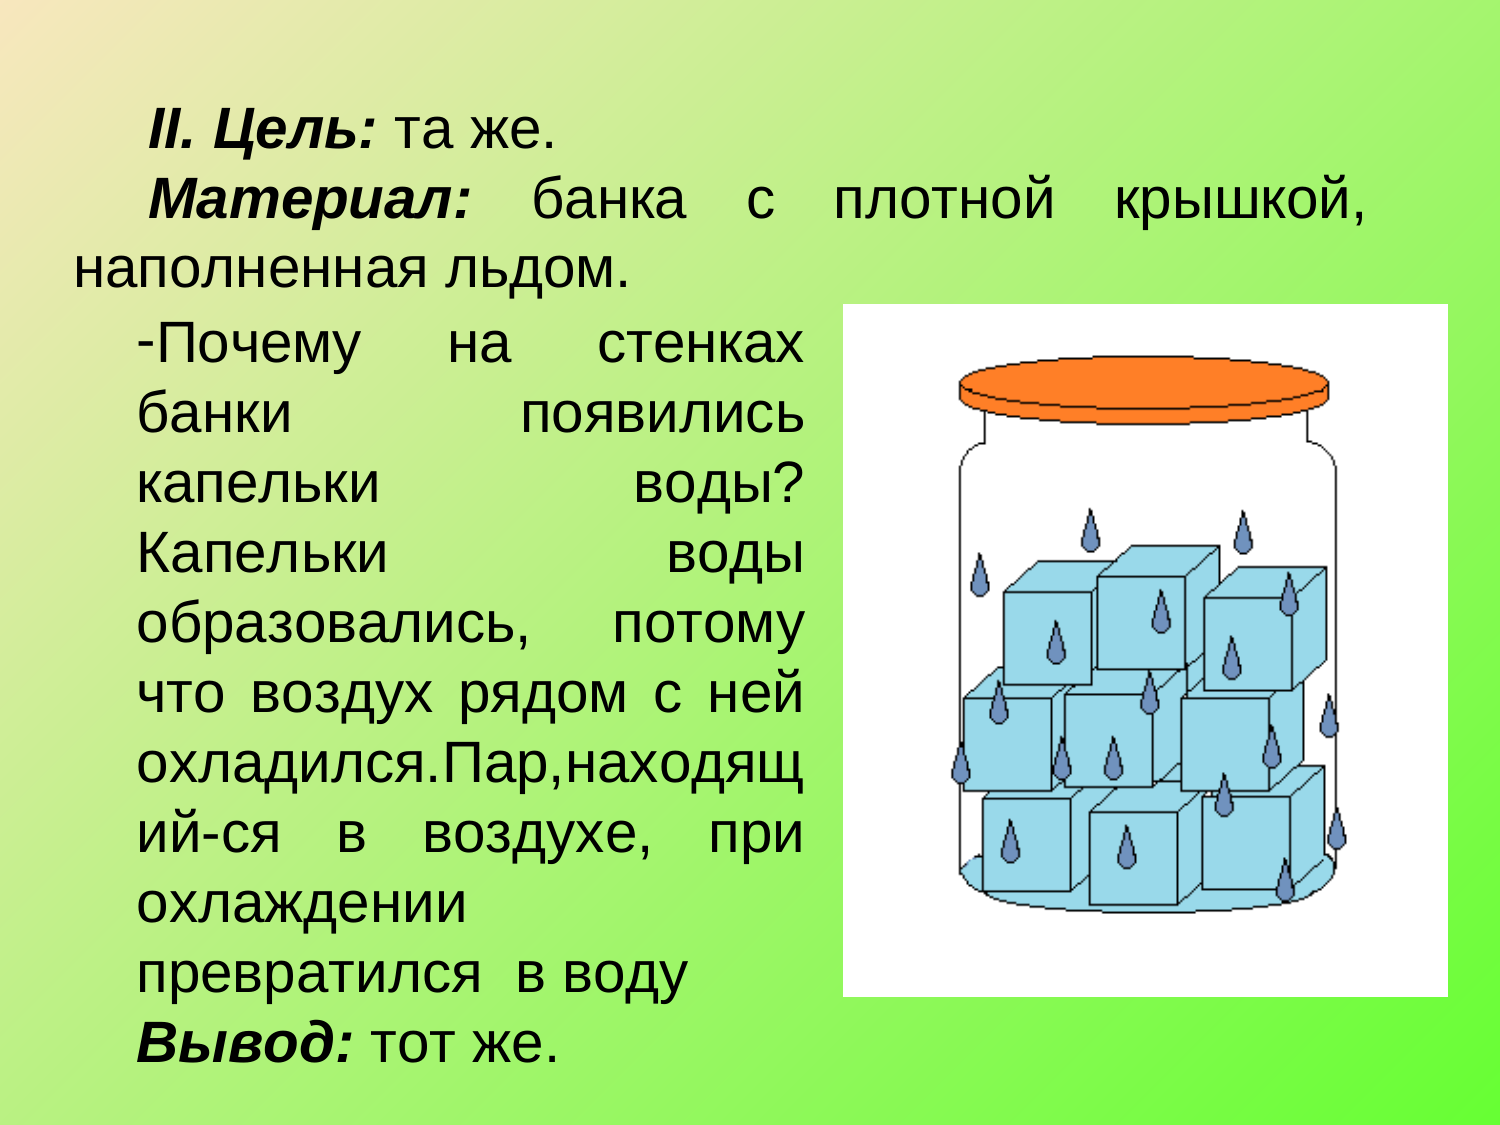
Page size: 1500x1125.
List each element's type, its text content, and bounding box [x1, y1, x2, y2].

text_box II. Цель: та же. Материал: банка с плотной крышкой, наполненная льдом. [58, 82, 1383, 308]
picture [843, 304, 1448, 997]
text_box Почему на стенках банки появились капельки воды? Капельки воды образовались, потому что воздух рядом с ней охладился.Пар,находящий-ся в воздухе, при охлаждении превратился в воду Вывод: тот же. [46, 296, 821, 1082]
